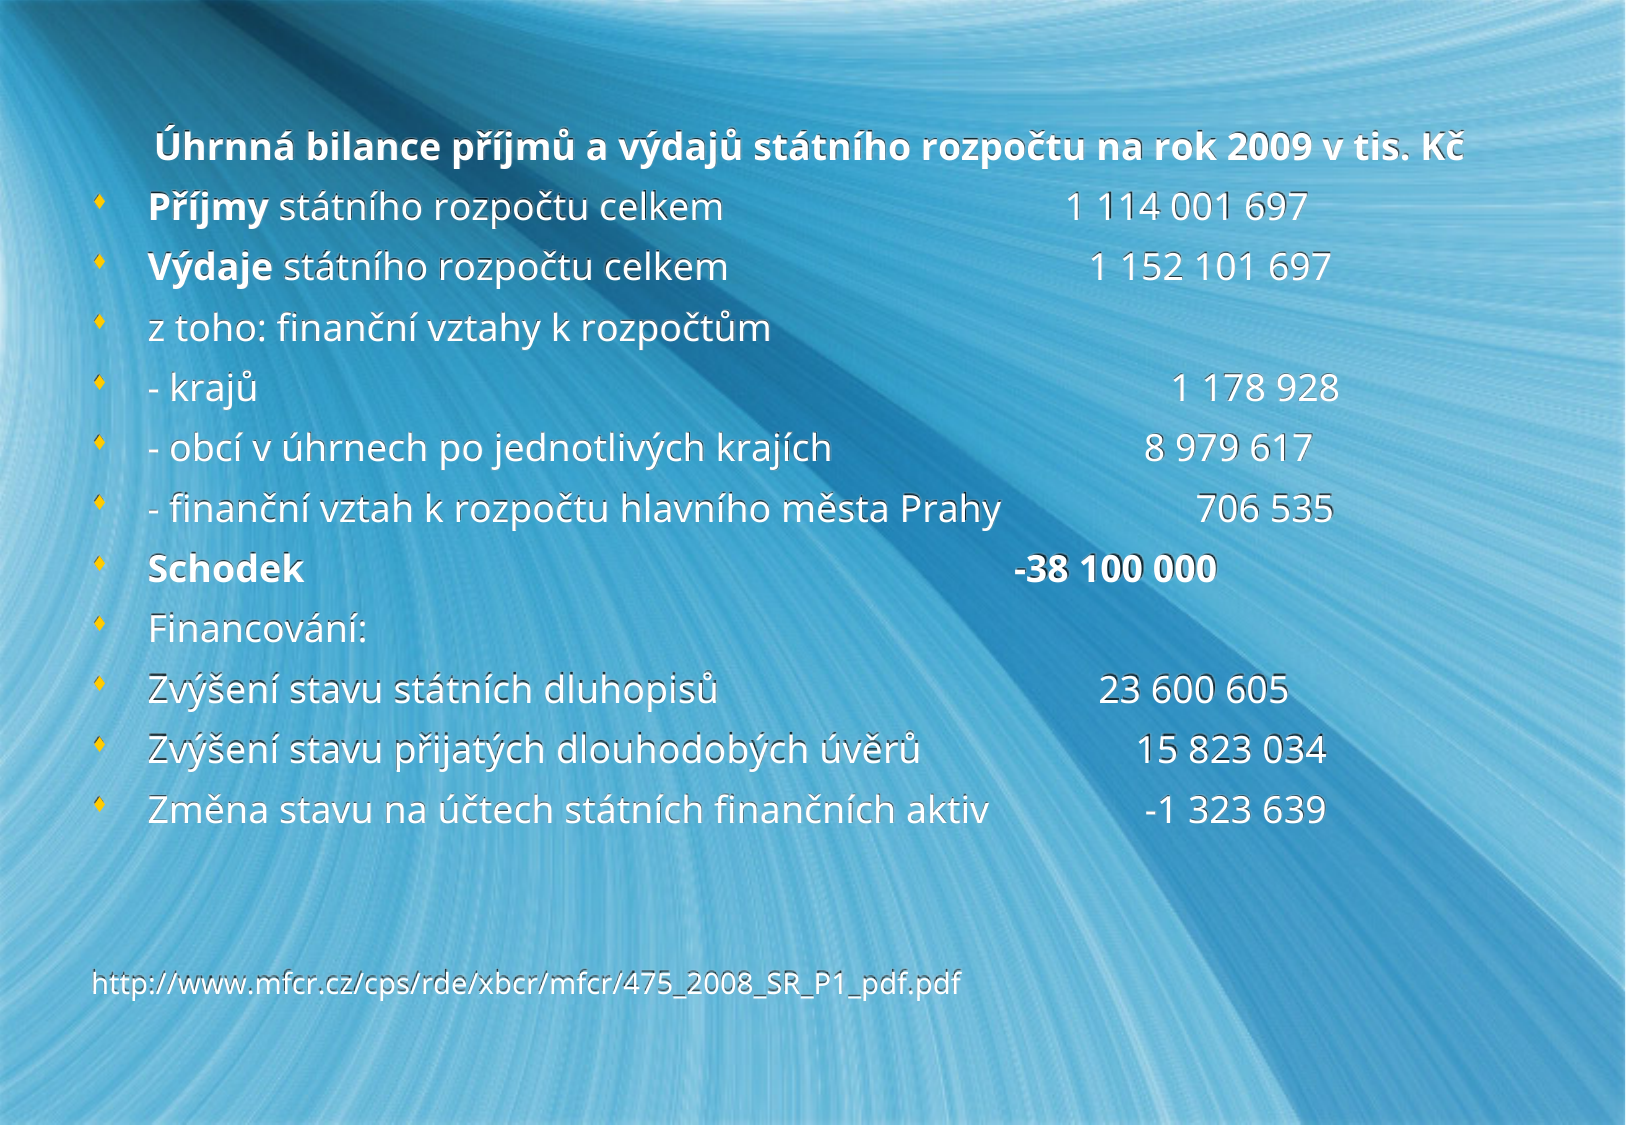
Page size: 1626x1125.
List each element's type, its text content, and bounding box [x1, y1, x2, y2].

list Úhrnná bilance příjmů a výdajů státního rozpočtu na rok 2009 v tis. Kč Příjmy státního rozpočtu celkem 1 114 001 697 Výdaje státního rozpočtu celkem 1 152 101 697 z toho: finanční vztahy k rozpočtům - krajů 1 178 928 - obcí v úhrnech po jednotlivých krajích 8 979 617 - finanční vztah k rozpočtu hlavního města Prahy 706 535 Schodek -38 100 000 Financování: Zvýšení stavu státních dluhopisů 23 600 605 Zvýšení stavu přijatých dlouhodobých úvěrů 15 823 034 Změna stavu na účtech státních finančních aktiv -1 323 639 http://www.mfcr.cz/cps/rde/xbcr/mfcr/475_2008_SR_P1_pdf.pdf [76, 117, 1544, 1006]
picture [0, 0, 1626, 1125]
